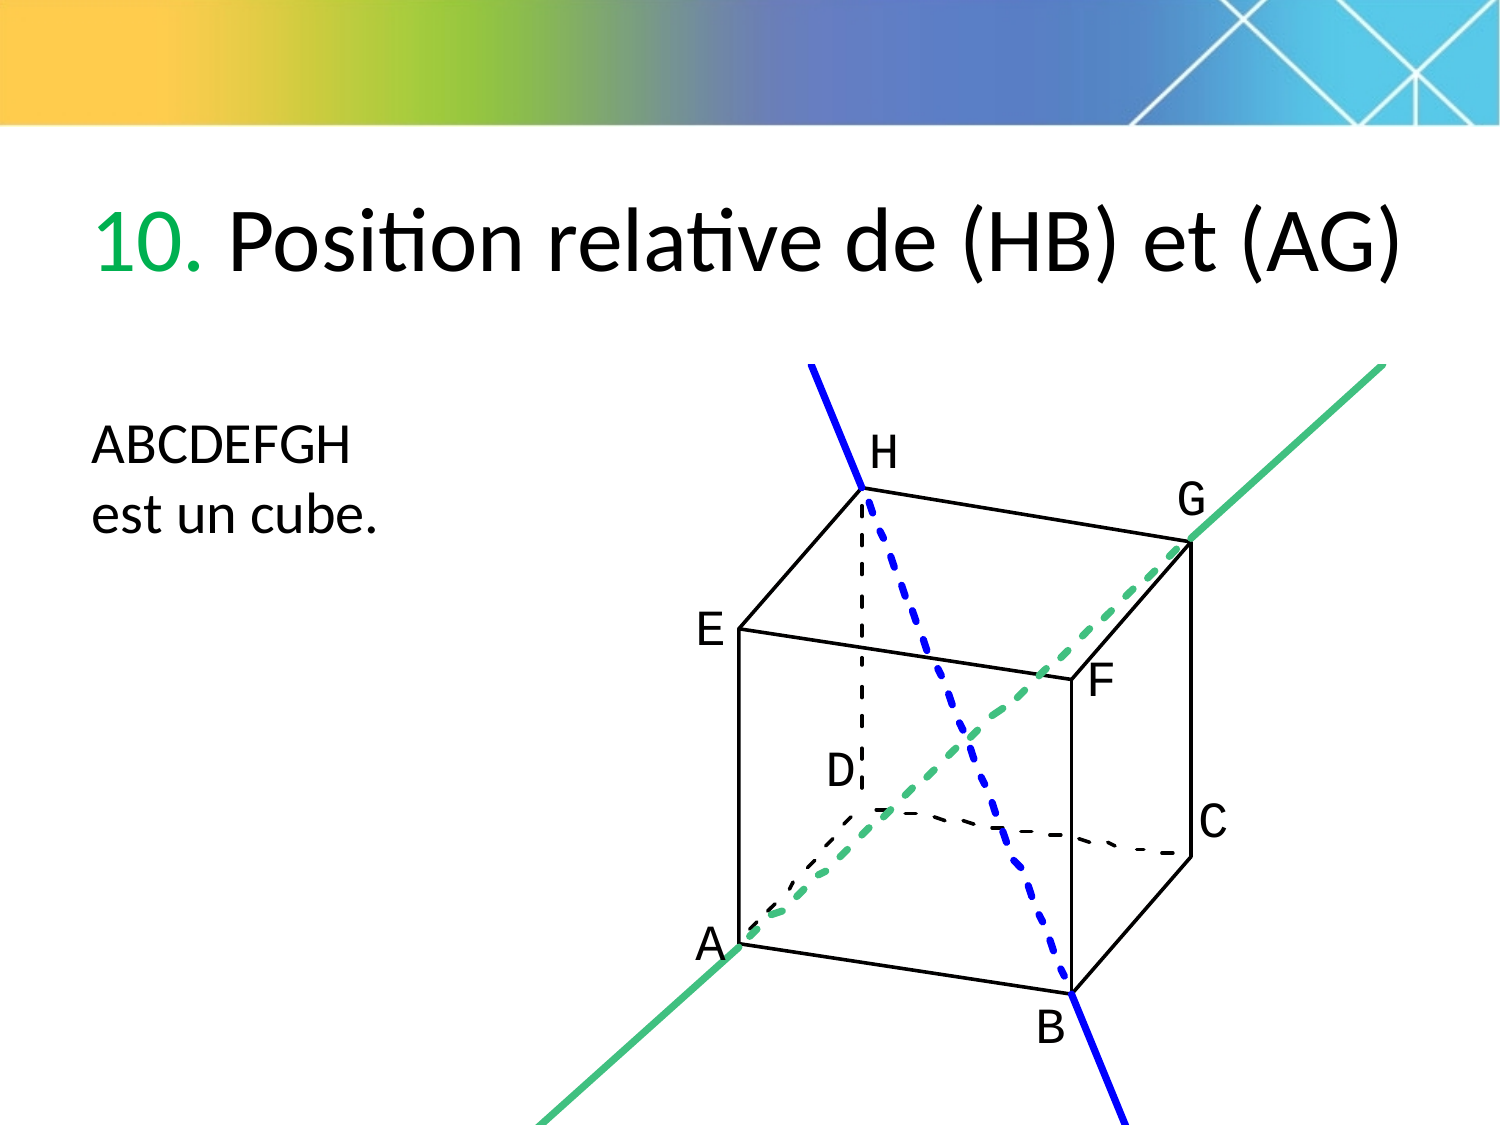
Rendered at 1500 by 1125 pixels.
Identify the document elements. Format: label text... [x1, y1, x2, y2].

picture [478, 364, 1459, 1125]
picture [0, 0, 1500, 127]
text_box ABCDEFGH est un cube. [76, 397, 479, 553]
title Position relative de (HB) et (AG) [75, 163, 1500, 305]
